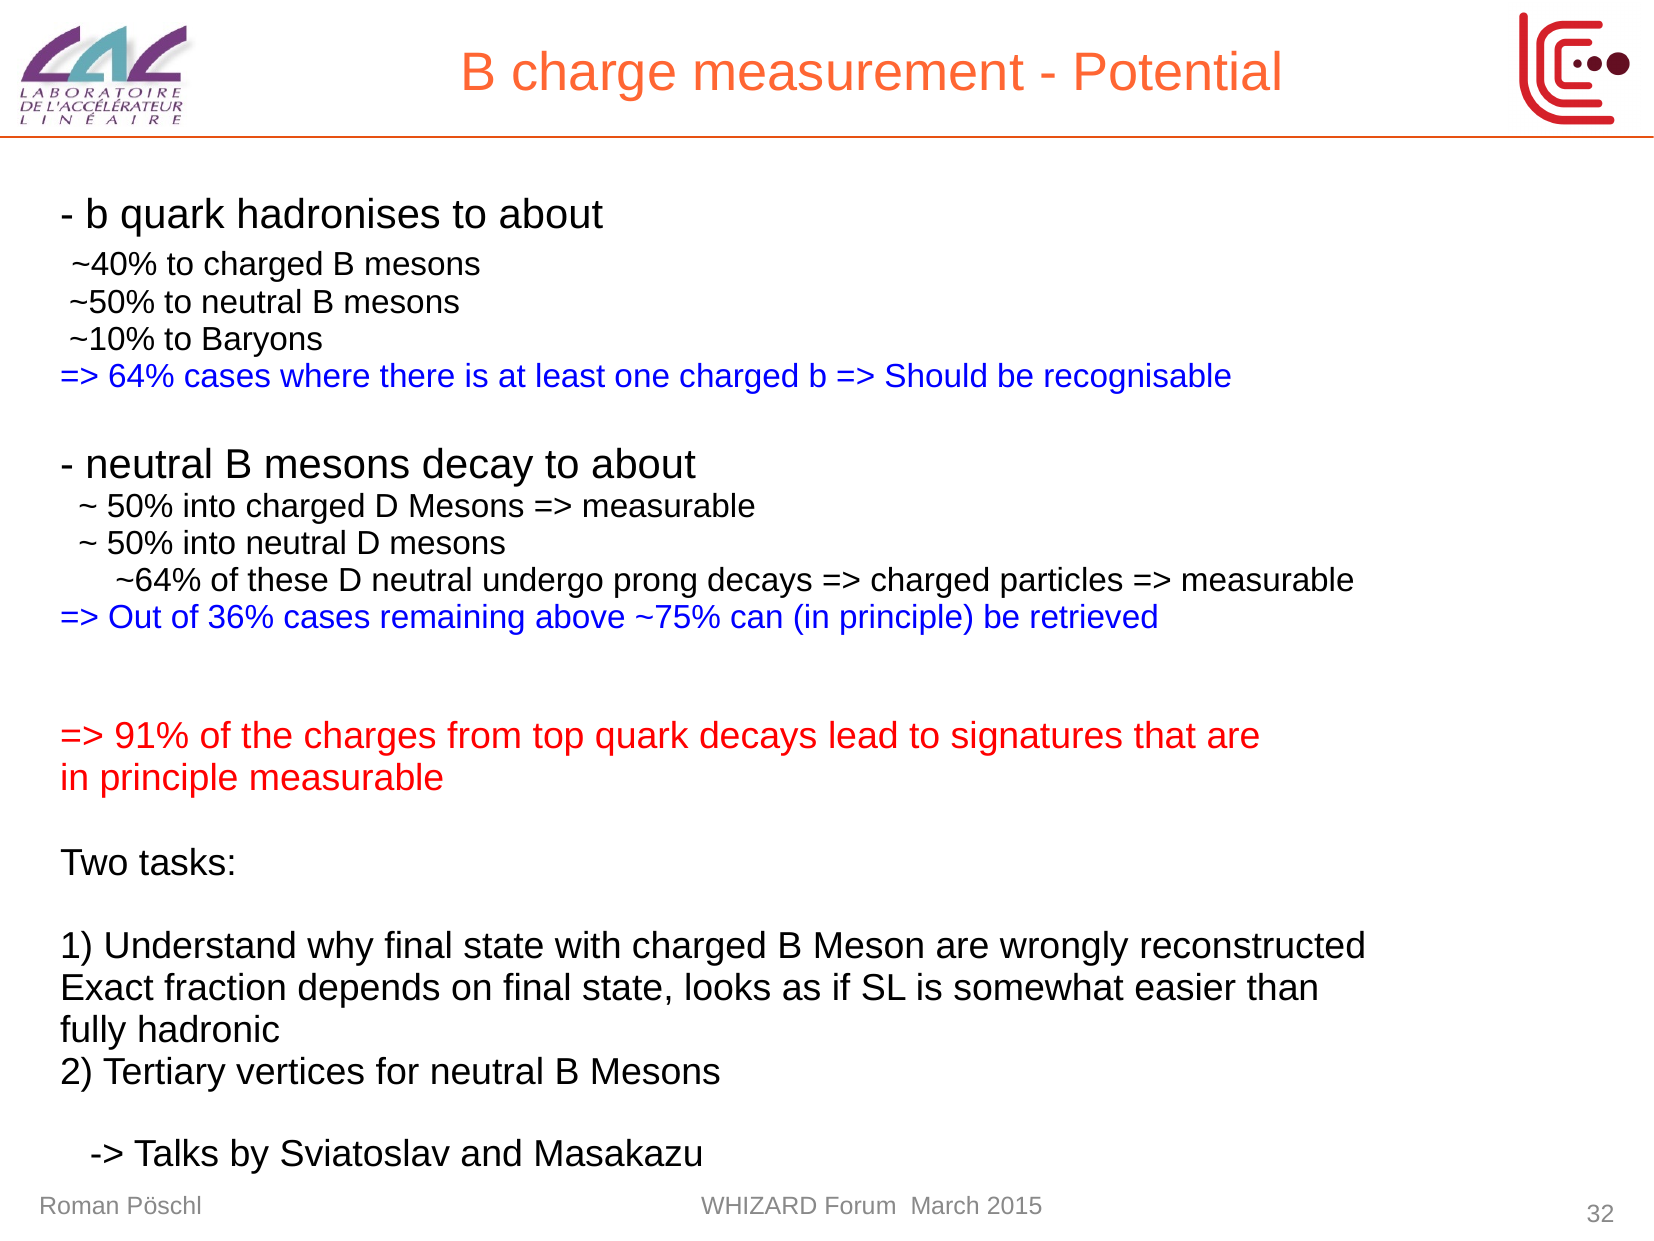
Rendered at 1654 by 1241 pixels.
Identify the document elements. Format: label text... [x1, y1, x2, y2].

picture [17, 22, 199, 127]
text_box - b quark hadronises to about ~40% to charged B mesons ~50% to neutral B mesons ~10% to Baryons => 64% cases where there is at least one charged b => Should be recognisable - neutral B mesons decay to about ~ 50% into charged D Mesons => measurable ~ 50% into neutral D mesons ~64% of these D neutral undergo prong decays => charged particles => measurable => Out of 36% cases remaining above ~75% can (in principle) be retrieved => 91% of the charges from top quark decays lead to signatures that are in principle measurable Two tasks: 1) Understand why final state with charged B Meson are wrongly reconstructed Exact fraction depends on final state, looks as if SL is somewhat easier than fully hadronic 2) Tertiary vertices for neutral B Mesons [45, 183, 1637, 1139]
picture [1508, 2, 1641, 135]
text_box -> Talks by Sviatoslav and Masakazu [75, 1124, 725, 1182]
title B charge measurement - Potential [128, 29, 1617, 113]
